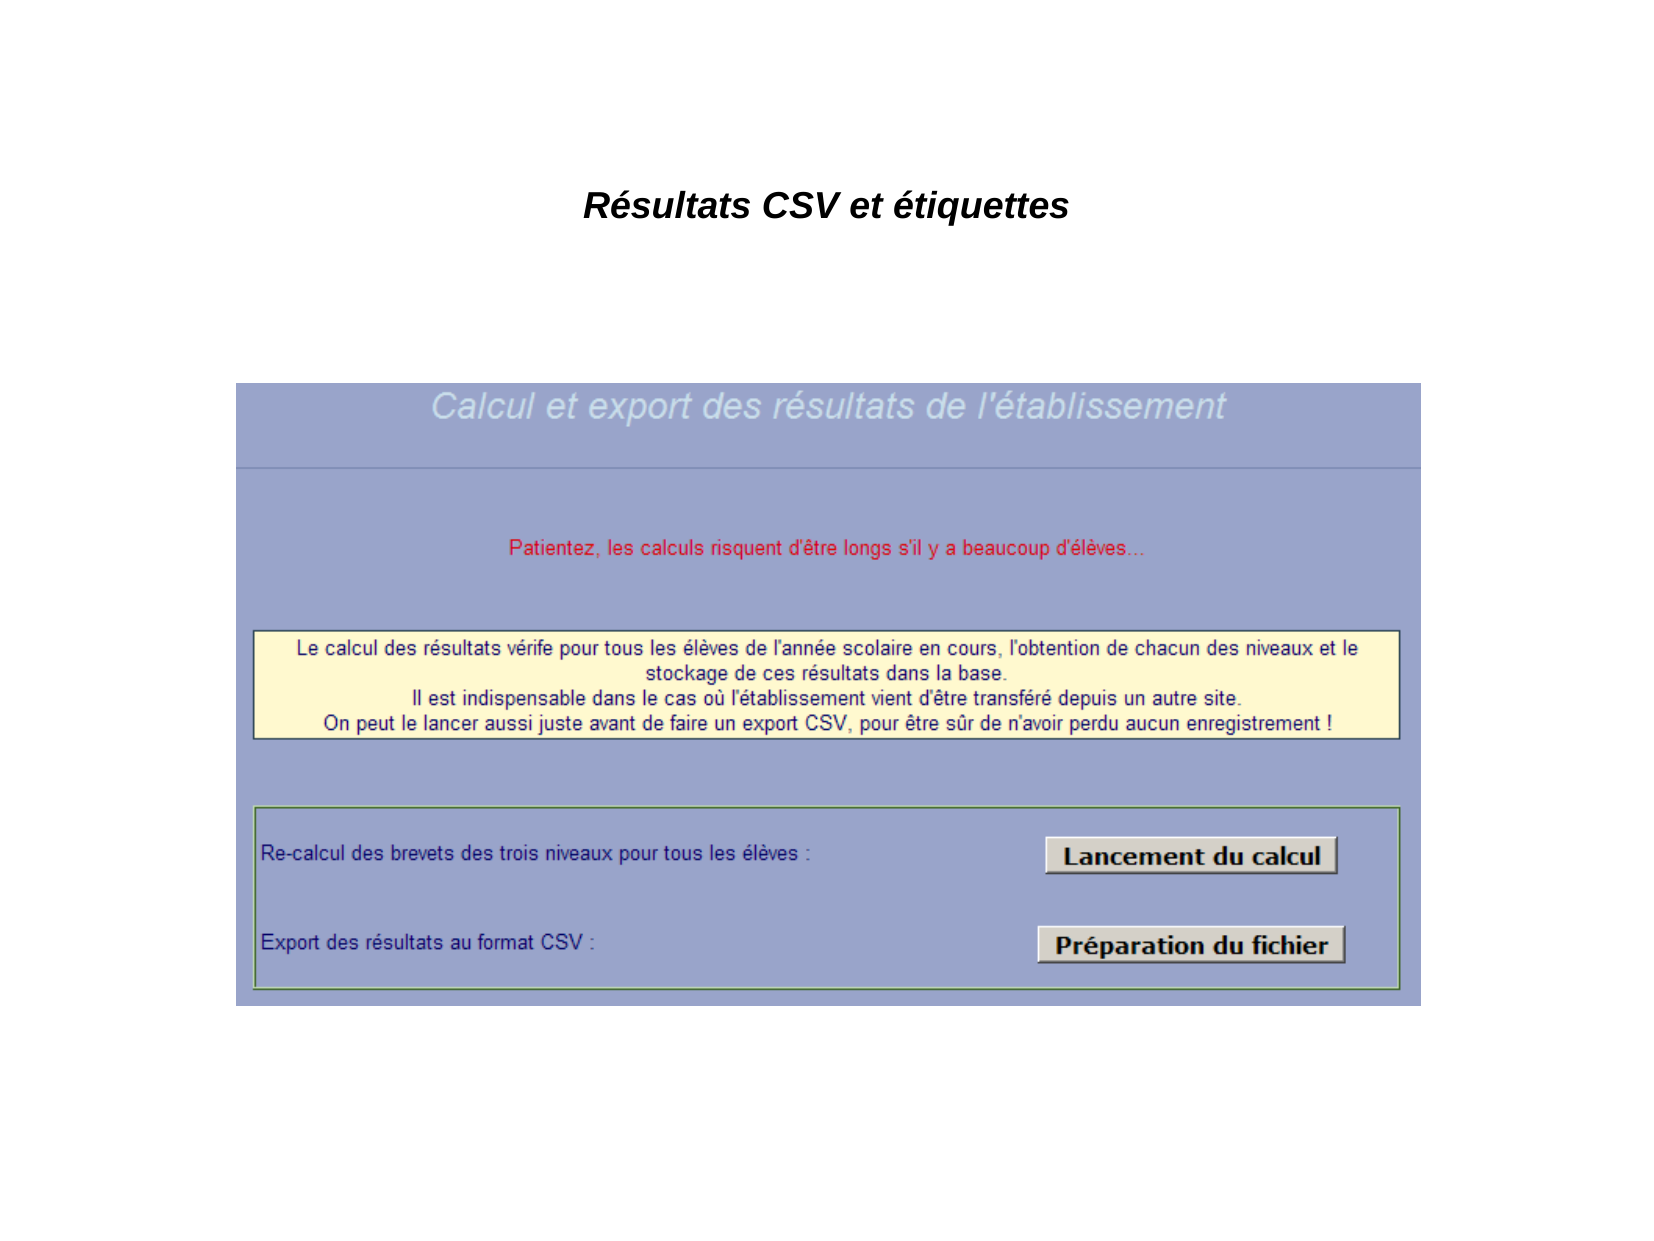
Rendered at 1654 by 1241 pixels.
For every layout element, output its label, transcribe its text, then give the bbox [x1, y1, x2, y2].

picture [236, 383, 1421, 1006]
text_box Résultats CSV et étiquettes [324, 177, 1329, 235]
